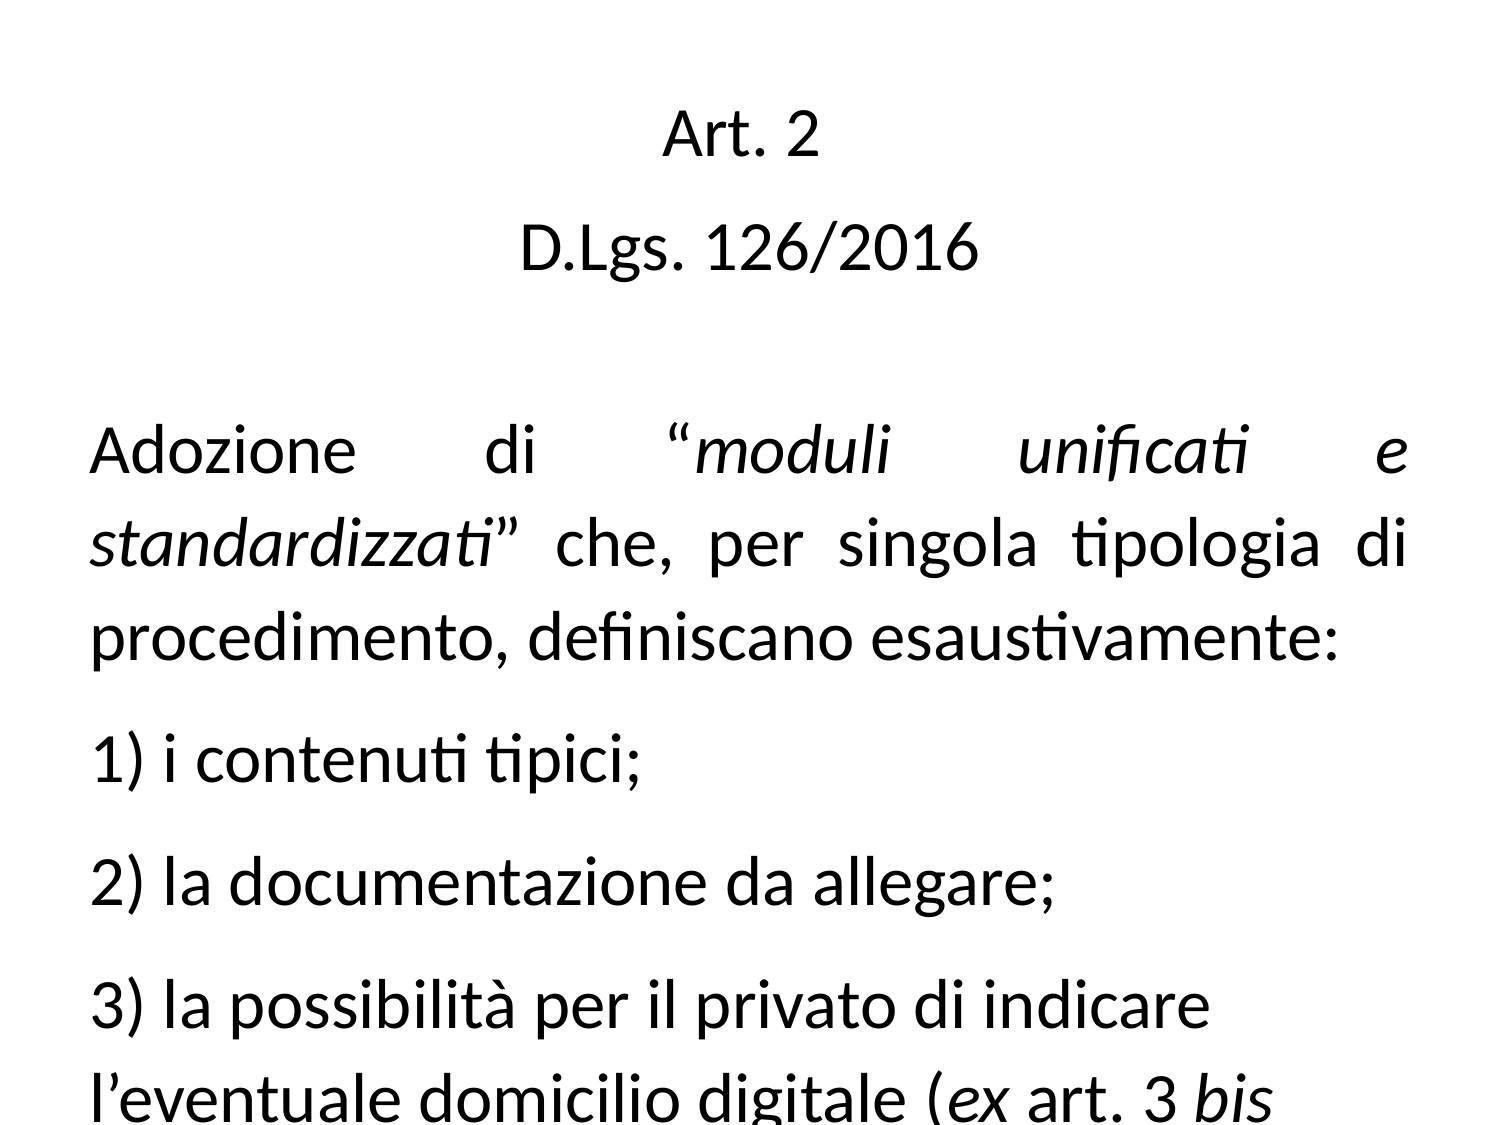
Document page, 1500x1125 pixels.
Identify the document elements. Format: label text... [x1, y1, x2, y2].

list Art. 2 D.Lgs. 126/2016 Adozione di “moduli unificati e standardizzati” che, per singola tipologia di procedimento, definiscano esaustivamente: 1) i contenuti tipici; 2) la documentazione da allegare; 3) la possibilità per il privato di indicare l’eventuale domicilio digitale (ex art. 3 bis D.Lgs. 82/2005). [75, 78, 1425, 1012]
